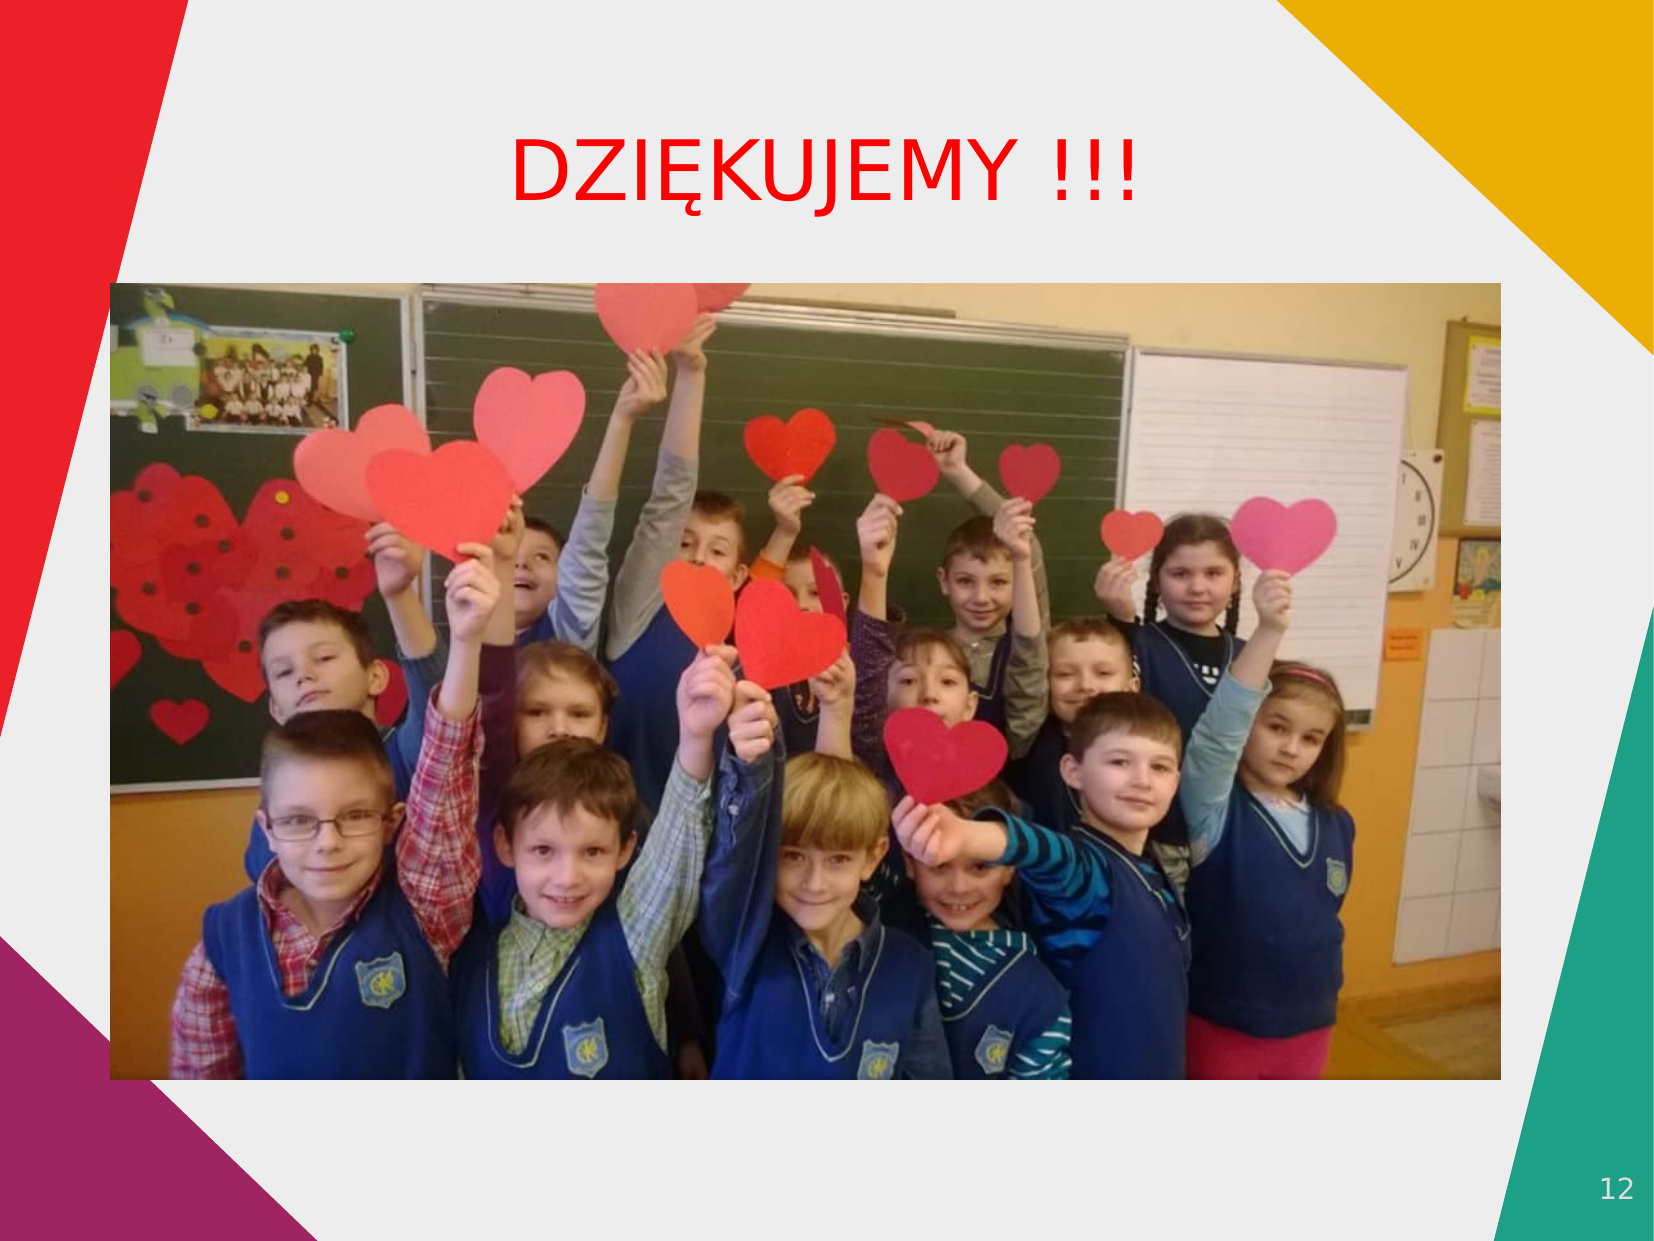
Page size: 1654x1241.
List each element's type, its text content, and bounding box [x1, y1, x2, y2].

title DZIĘKUJEMY !!! [114, 73, 1539, 271]
picture [110, 283, 1501, 1080]
